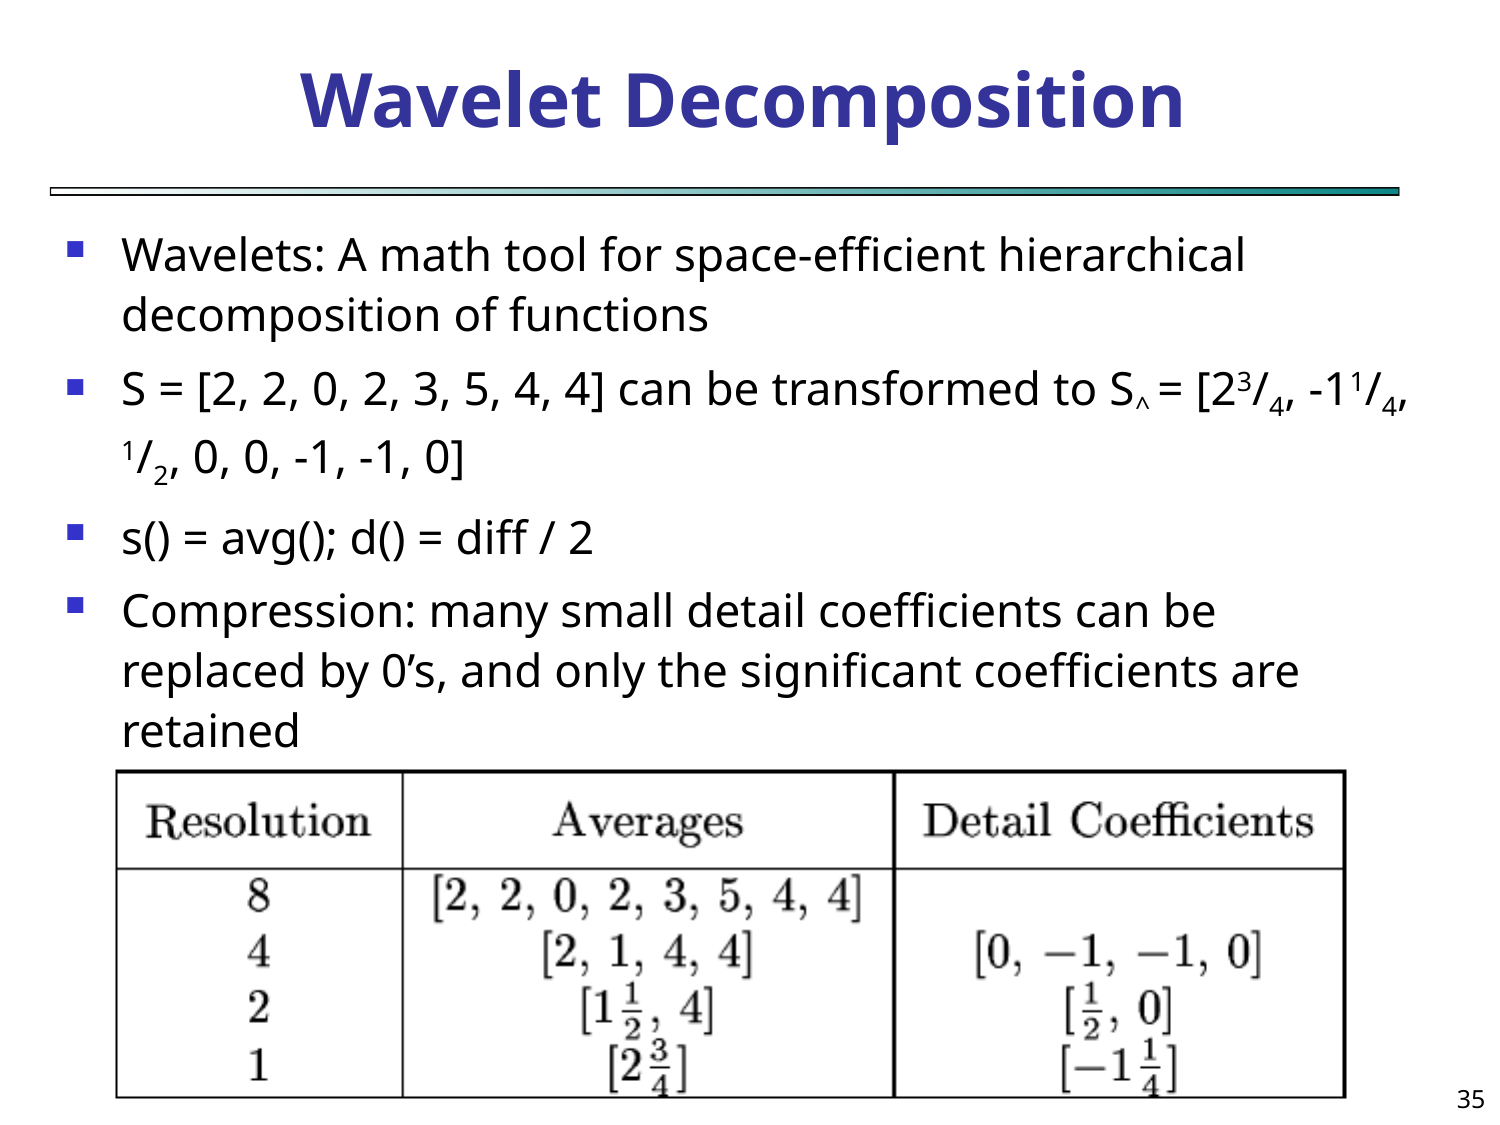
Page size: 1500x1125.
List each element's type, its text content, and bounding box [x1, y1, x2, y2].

picture [112, 766, 1351, 1103]
text_box <number> [1187, 1062, 1500, 1125]
title Wavelet Decomposition [24, 44, 1463, 150]
list Wavelets: A math tool for space-efficient hierarchical decomposition of functions S = [2, 2, 0, 2, 3, 5, 4, 4] can be transformed to S^ = [23/4, -11/4, 1/2, 0, 0, -1, -1, 0] s() = avg(); d() = diff / 2 Compression: many small detail coefficients can be replaced by 0’s, and only the significant coefficients are retained [49, 212, 1425, 1063]
